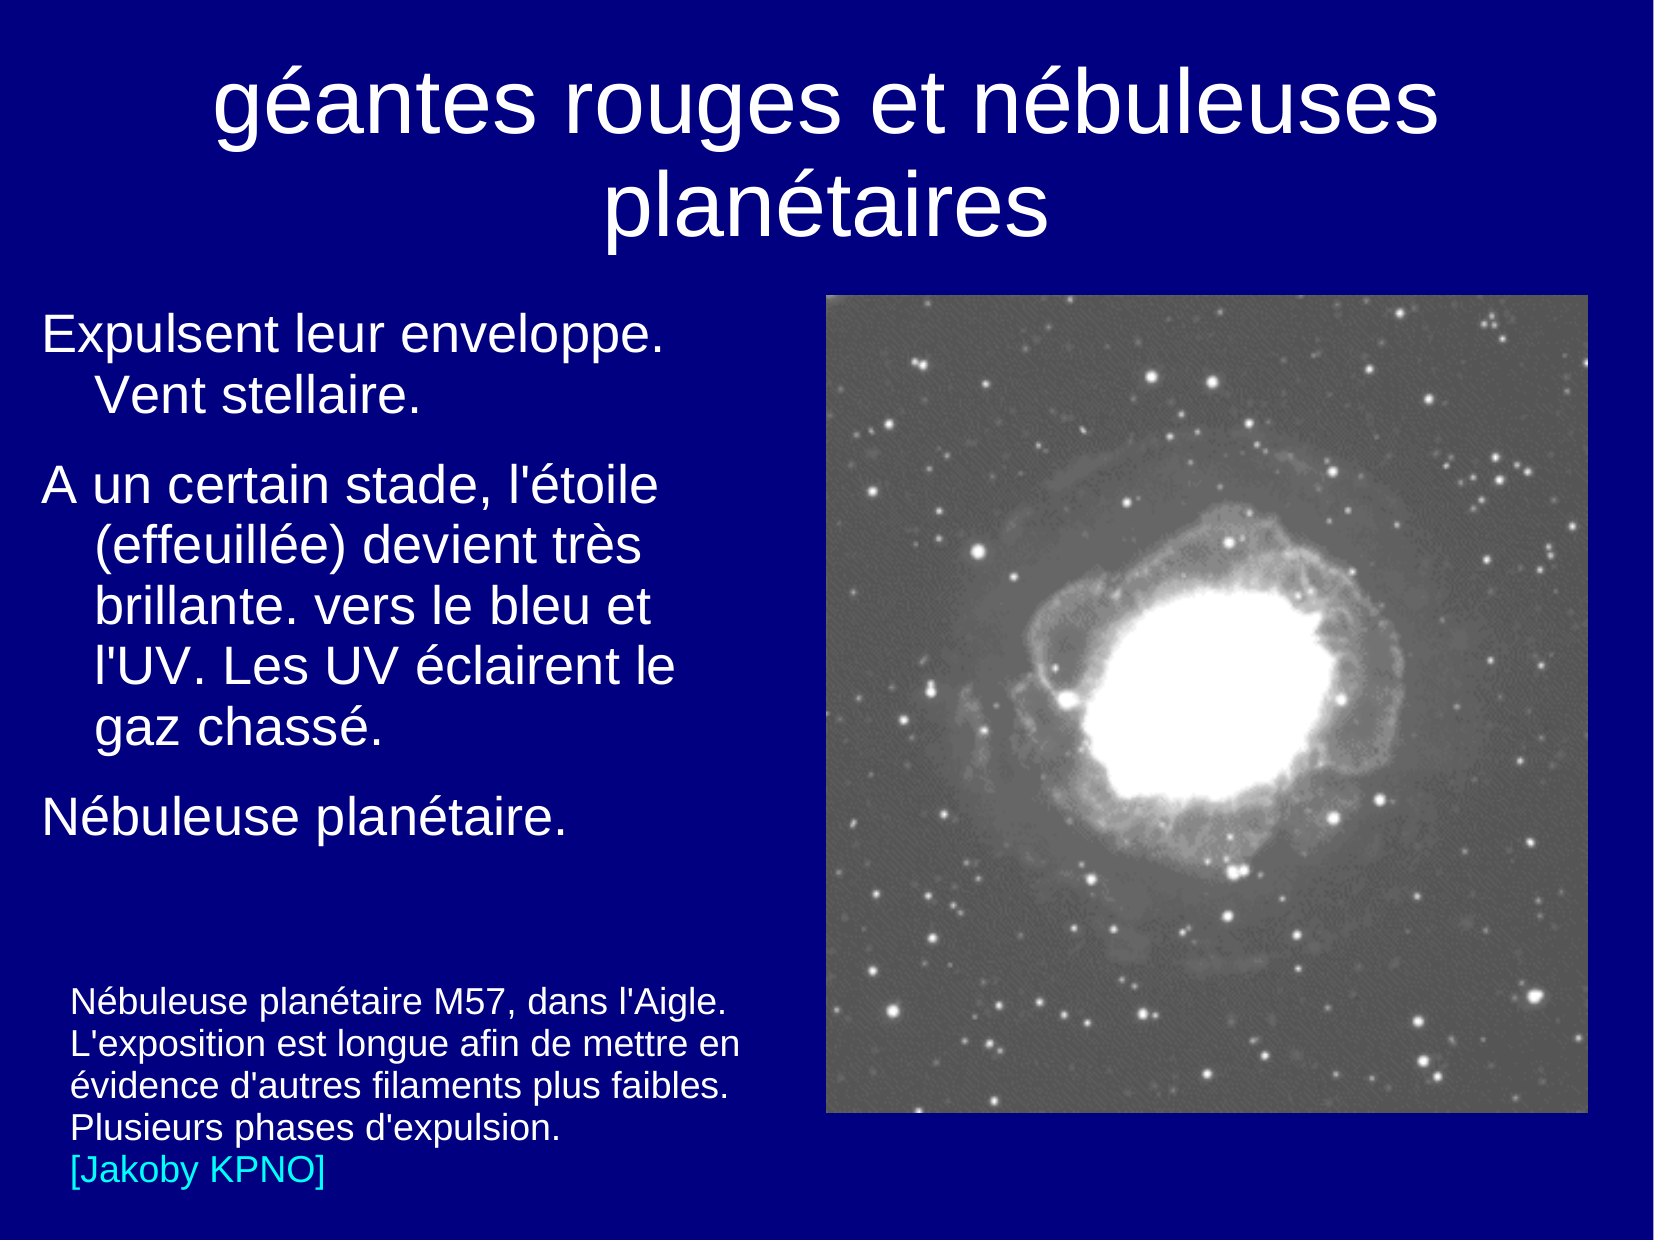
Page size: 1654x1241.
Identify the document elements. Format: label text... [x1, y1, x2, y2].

picture [826, 295, 1588, 1113]
list Expulsent leur enveloppe. Vent stellaire. A un certain stade, l'étoile (effeuillée) devient très brillante. vers le bleu et l'UV. Les UV éclairent le gaz chassé. Nébuleuse planétaire. [23, 303, 768, 1123]
text_box Nébuleuse planétaire M57, dans l'Aigle. L'exposition est longue afin de mettre en évidence d'autres filaments plus faibles. Plusieurs phases d'expulsion. [Jakoby KPNO] [55, 972, 766, 1241]
title géantes rouges et nébuleuses planétaires [82, 49, 1571, 257]
